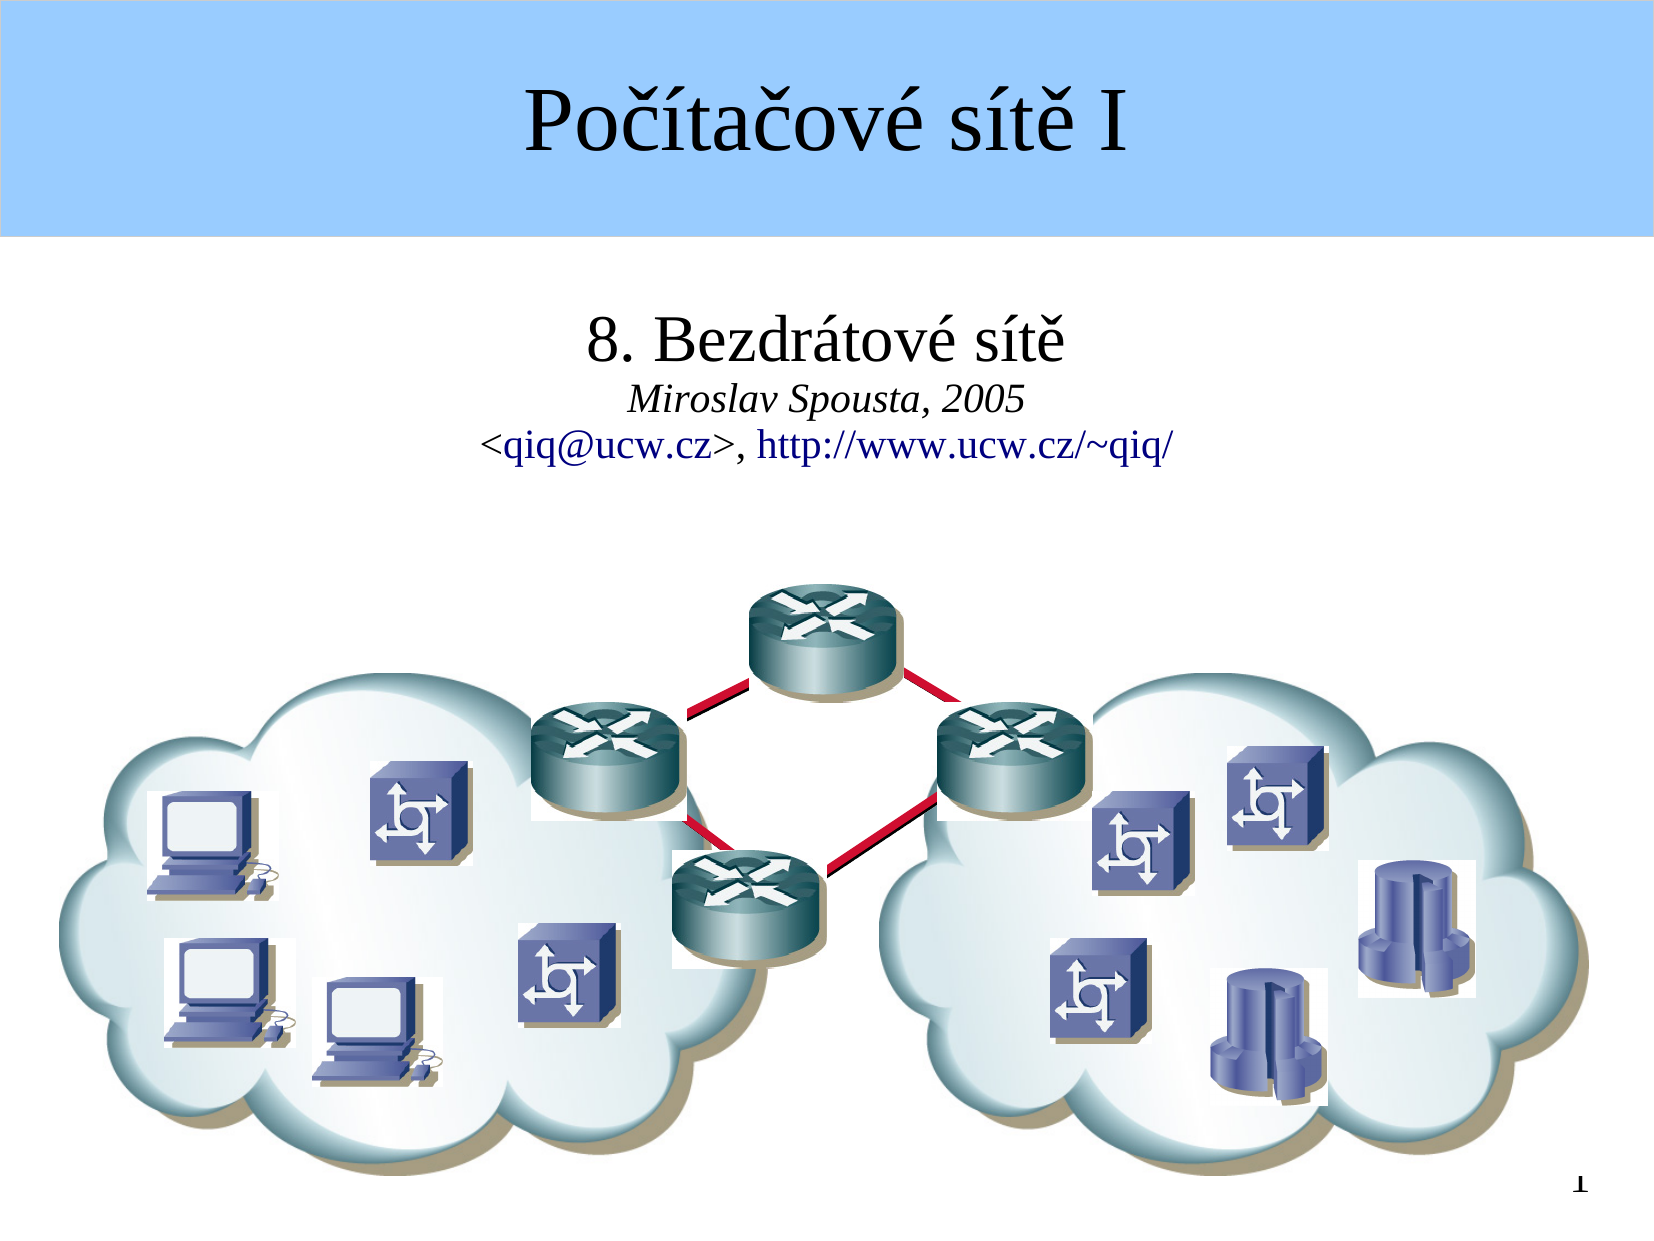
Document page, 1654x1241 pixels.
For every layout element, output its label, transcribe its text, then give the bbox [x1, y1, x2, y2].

text_box 8. Bezdrátové sítě Miroslav Spousta, 2005 <qiq@ucw.cz>, http://www.ucw.cz/~qiq/ [0, 237, 1654, 532]
title Počítačové sítě I [0, 2, 1654, 237]
picture [59, 584, 1589, 1176]
